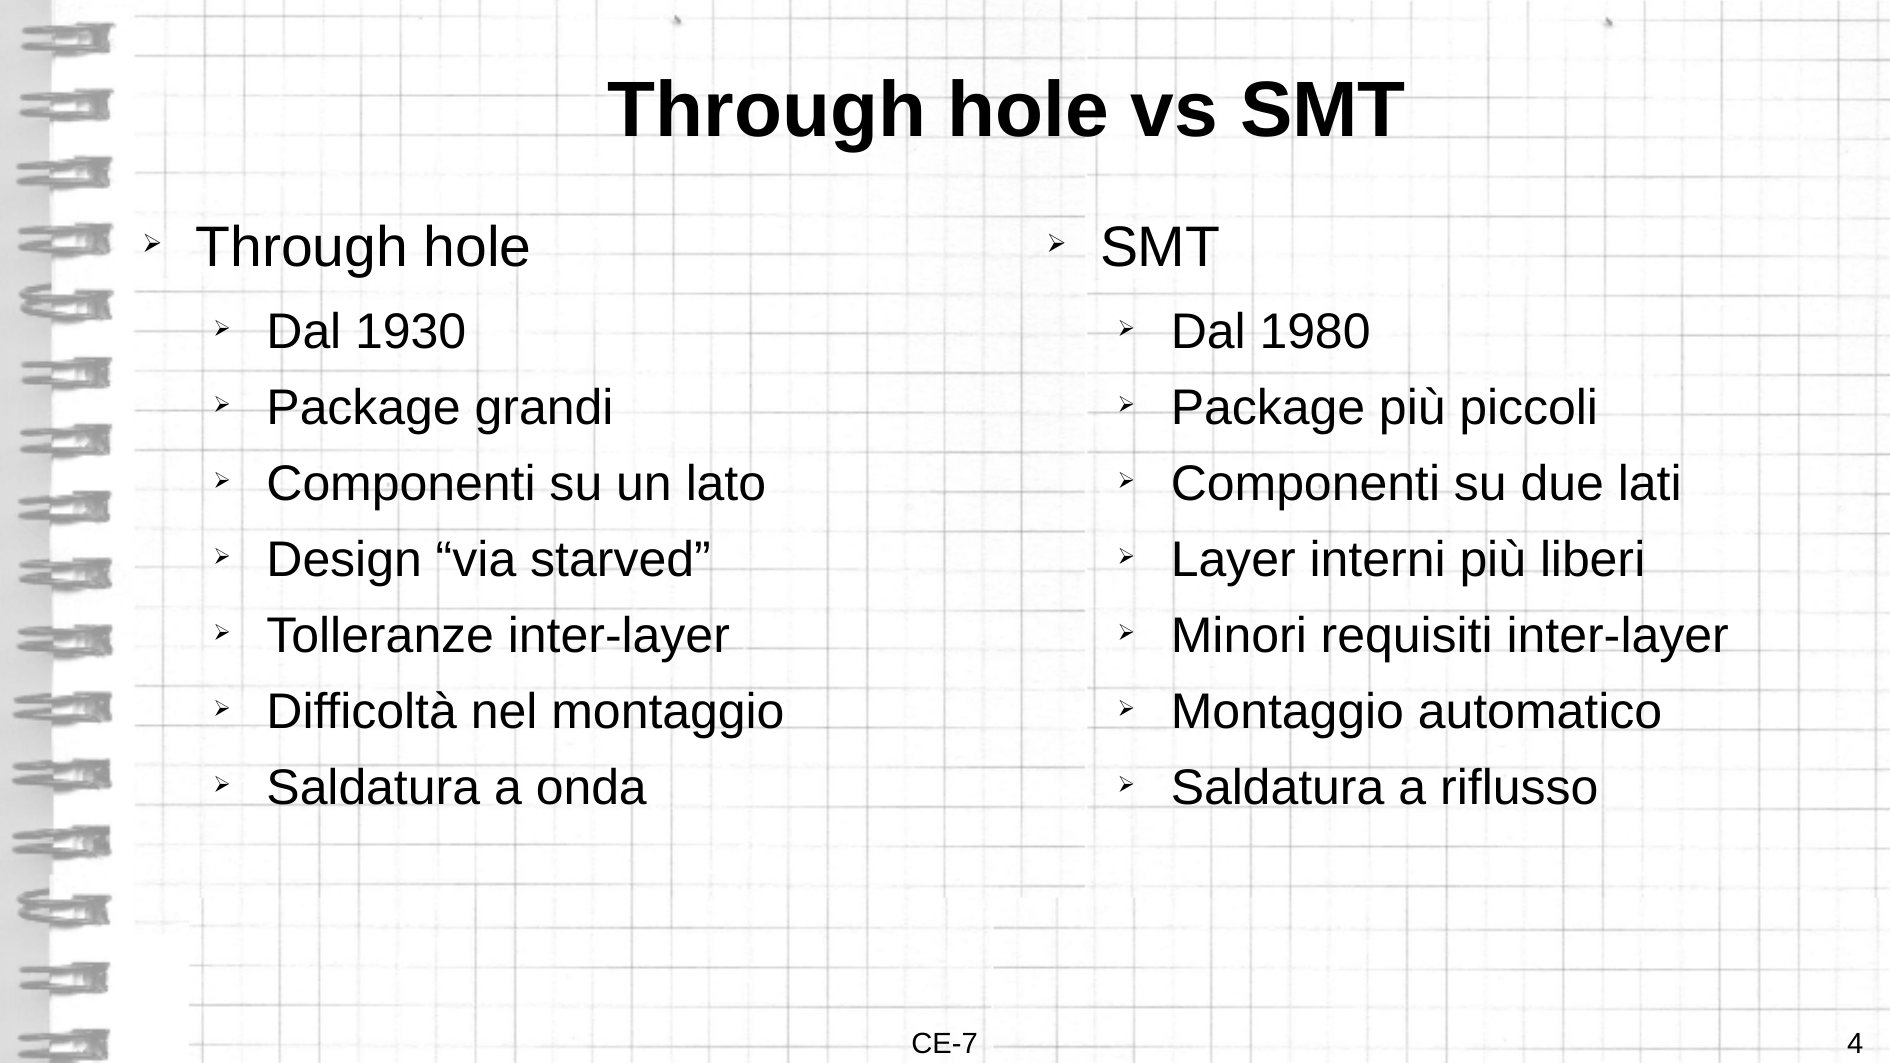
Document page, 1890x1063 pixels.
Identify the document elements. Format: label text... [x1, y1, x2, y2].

list SMT Dal 1980 Package più piccoli Componenti su due lati Layer interni più liberi Minori requisiti inter-layer Montaggio automatico Saldatura a riflusso [1029, 214, 1890, 832]
title Through hole vs SMT [124, 20, 1890, 198]
list Through hole Dal 1930 Package grandi Componenti su un lato Design “via starved” Tolleranze inter-layer Difficoltà nel montaggio Saldatura a onda [124, 214, 986, 832]
picture [0, 0, 1890, 1063]
